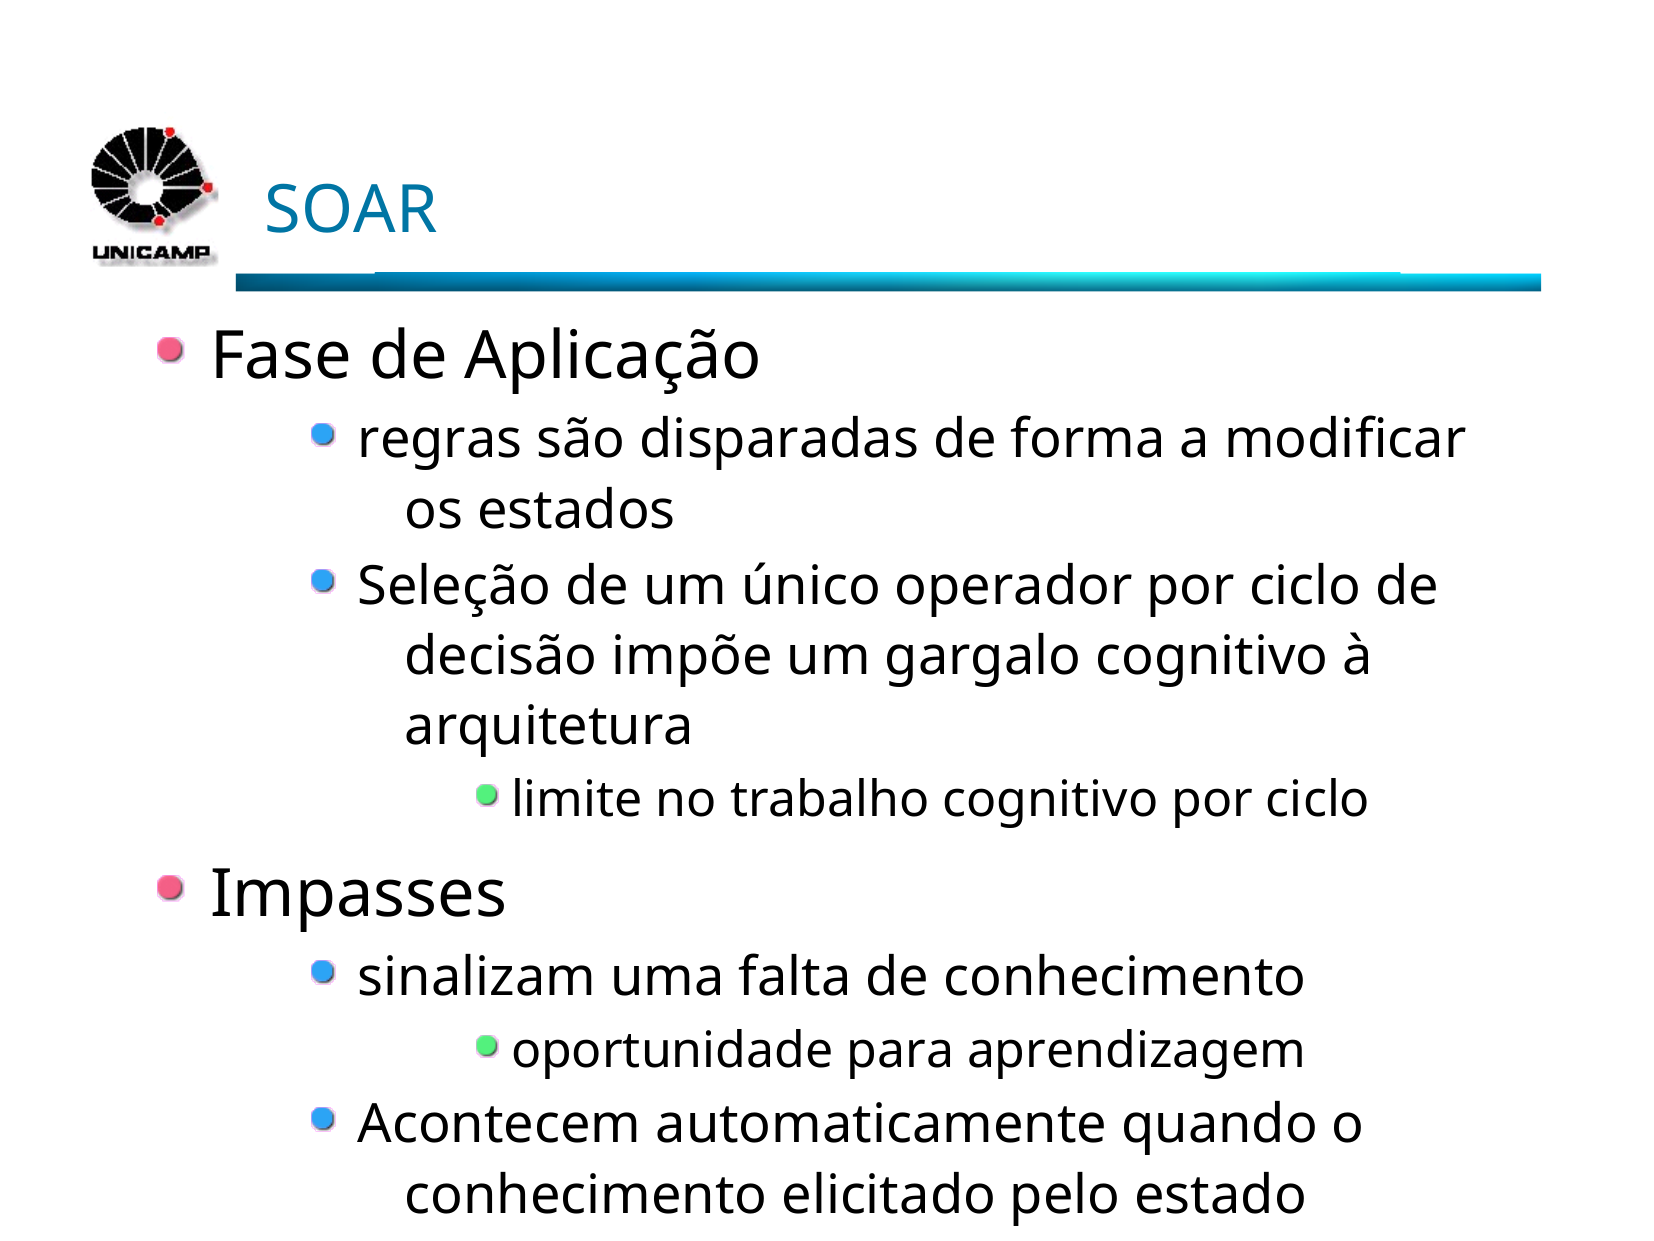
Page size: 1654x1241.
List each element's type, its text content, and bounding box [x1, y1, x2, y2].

list Fase de Aplicação regras são disparadas de forma a modificar os estados Seleção de um único operador por ciclo de decisão impõe um gargalo cognitivo à arquitetura limite no trabalho cognitivo por ciclo Impasses sinalizam uma falta de conhecimento oportunidade para aprendizagem Acontecem automaticamente quando o conhecimento elicitado pelo estado corrente não é suficiente para o procedimento de decisão selecionar um operador [121, 309, 1534, 1195]
title SOAR [264, 42, 1534, 250]
picture [125, 272, 1654, 295]
